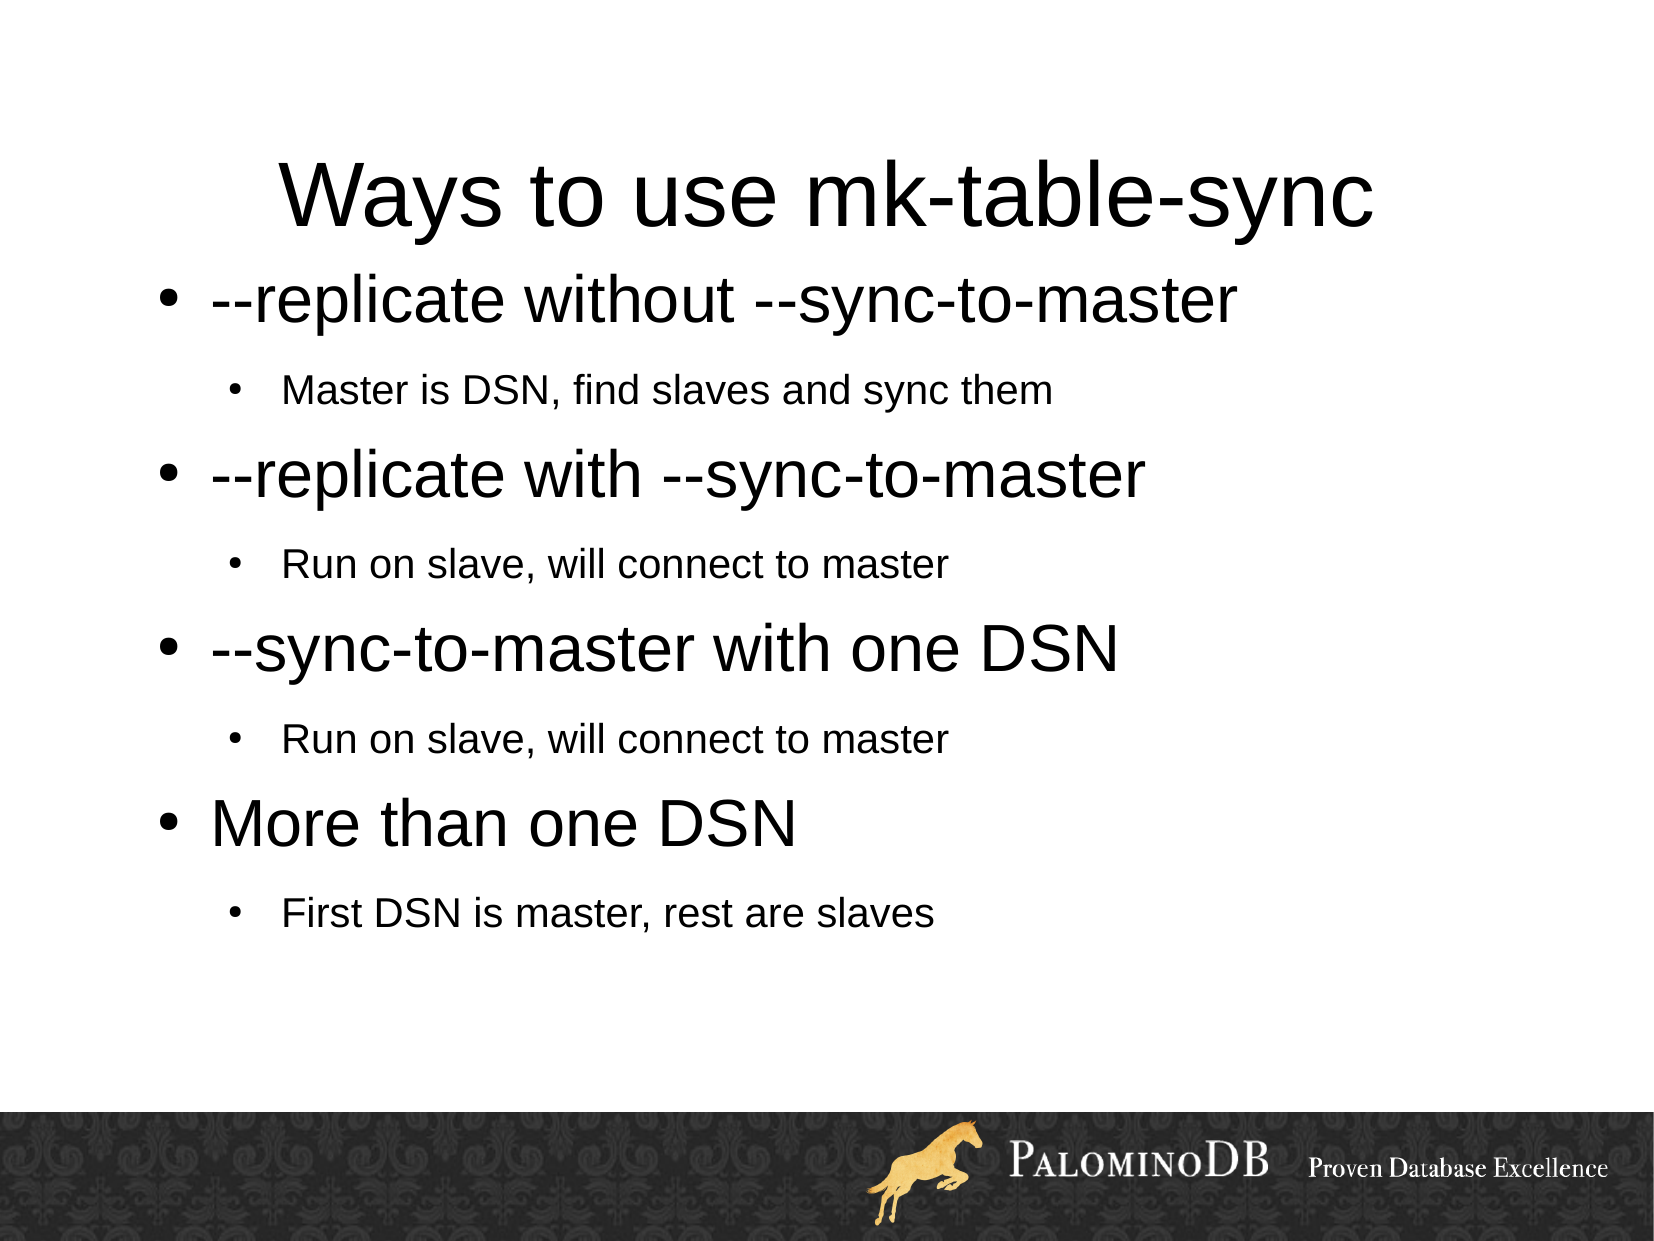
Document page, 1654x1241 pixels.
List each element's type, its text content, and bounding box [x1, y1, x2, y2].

list --replicate without --sync-to-master Master is DSN, find slaves and sync them --replicate with --sync-to-master Run on slave, will connect to master --sync-to-master with one DSN Run on slave, will connect to master More than one DSN First DSN is master, rest are slaves [121, 262, 1576, 1163]
picture [0, 1112, 1654, 1241]
title Ways to use mk-table-sync [121, 91, 1534, 262]
